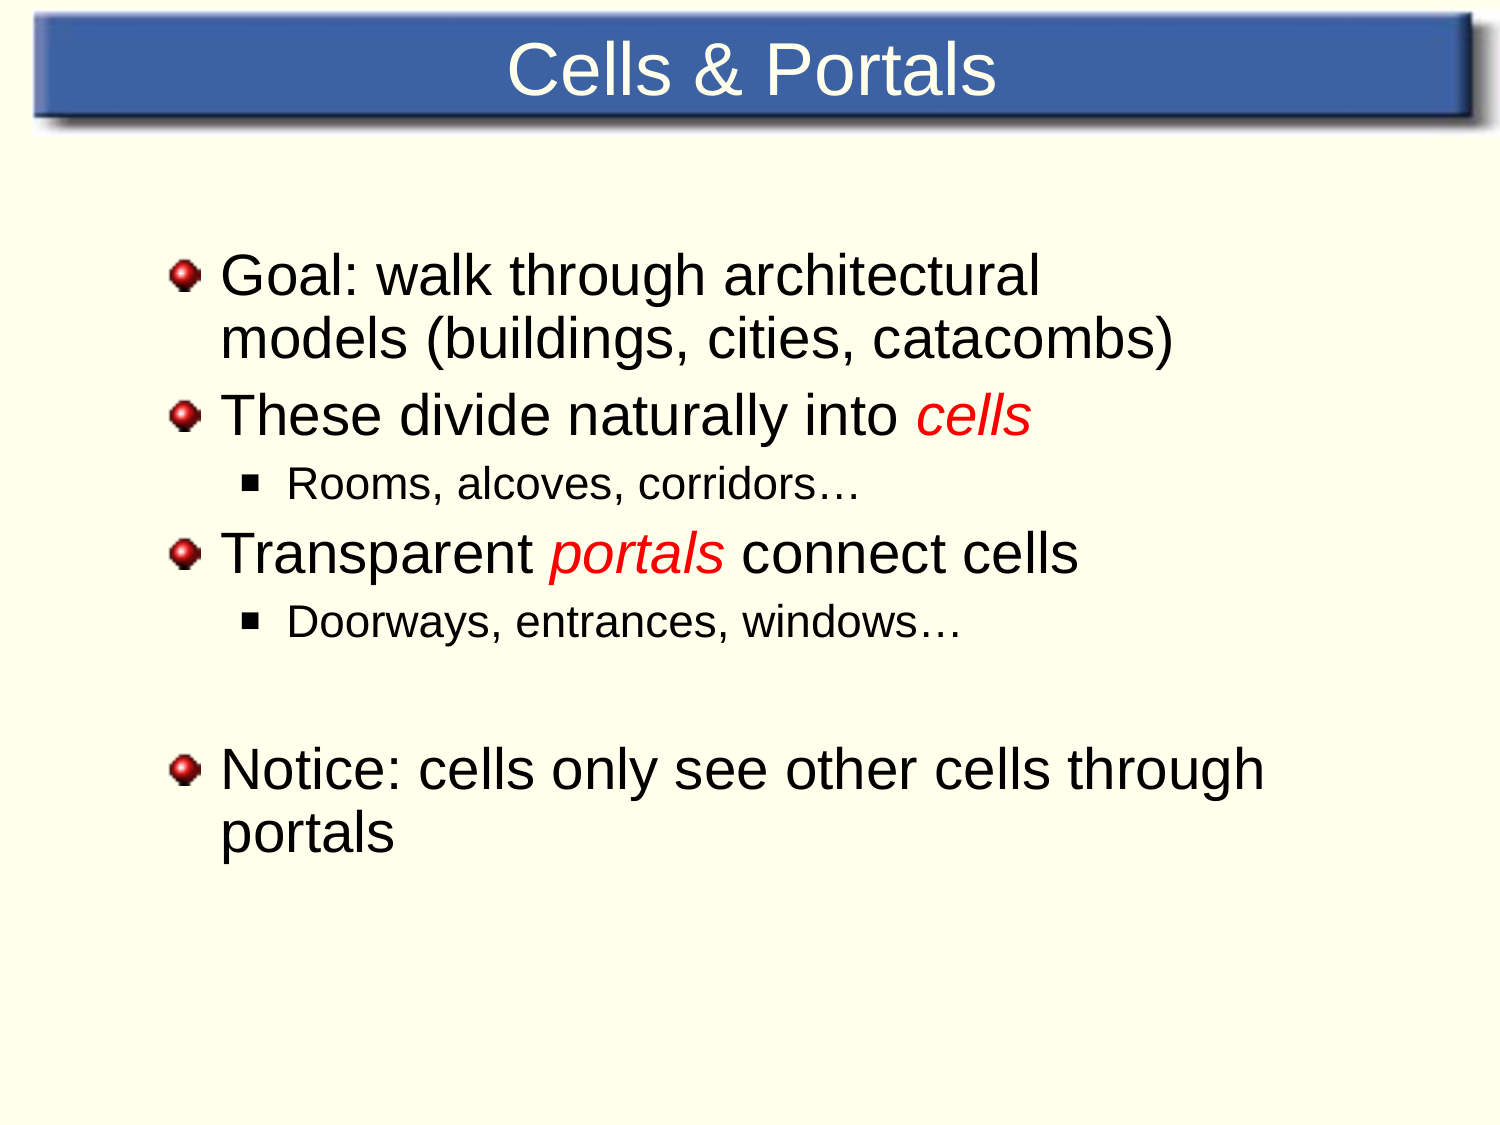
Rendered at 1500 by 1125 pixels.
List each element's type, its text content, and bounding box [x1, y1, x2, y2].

picture [32, 9, 1500, 137]
list Goal: walk through architectural models (buildings, cities, catacombs) These divide naturally into cells Rooms, alcoves, corridors… Transparent portals connect cells Doorways, entrances, windows… Notice: cells only see other cells through portals [149, 237, 1463, 1038]
title Cells & Portals [96, 6, 1409, 120]
